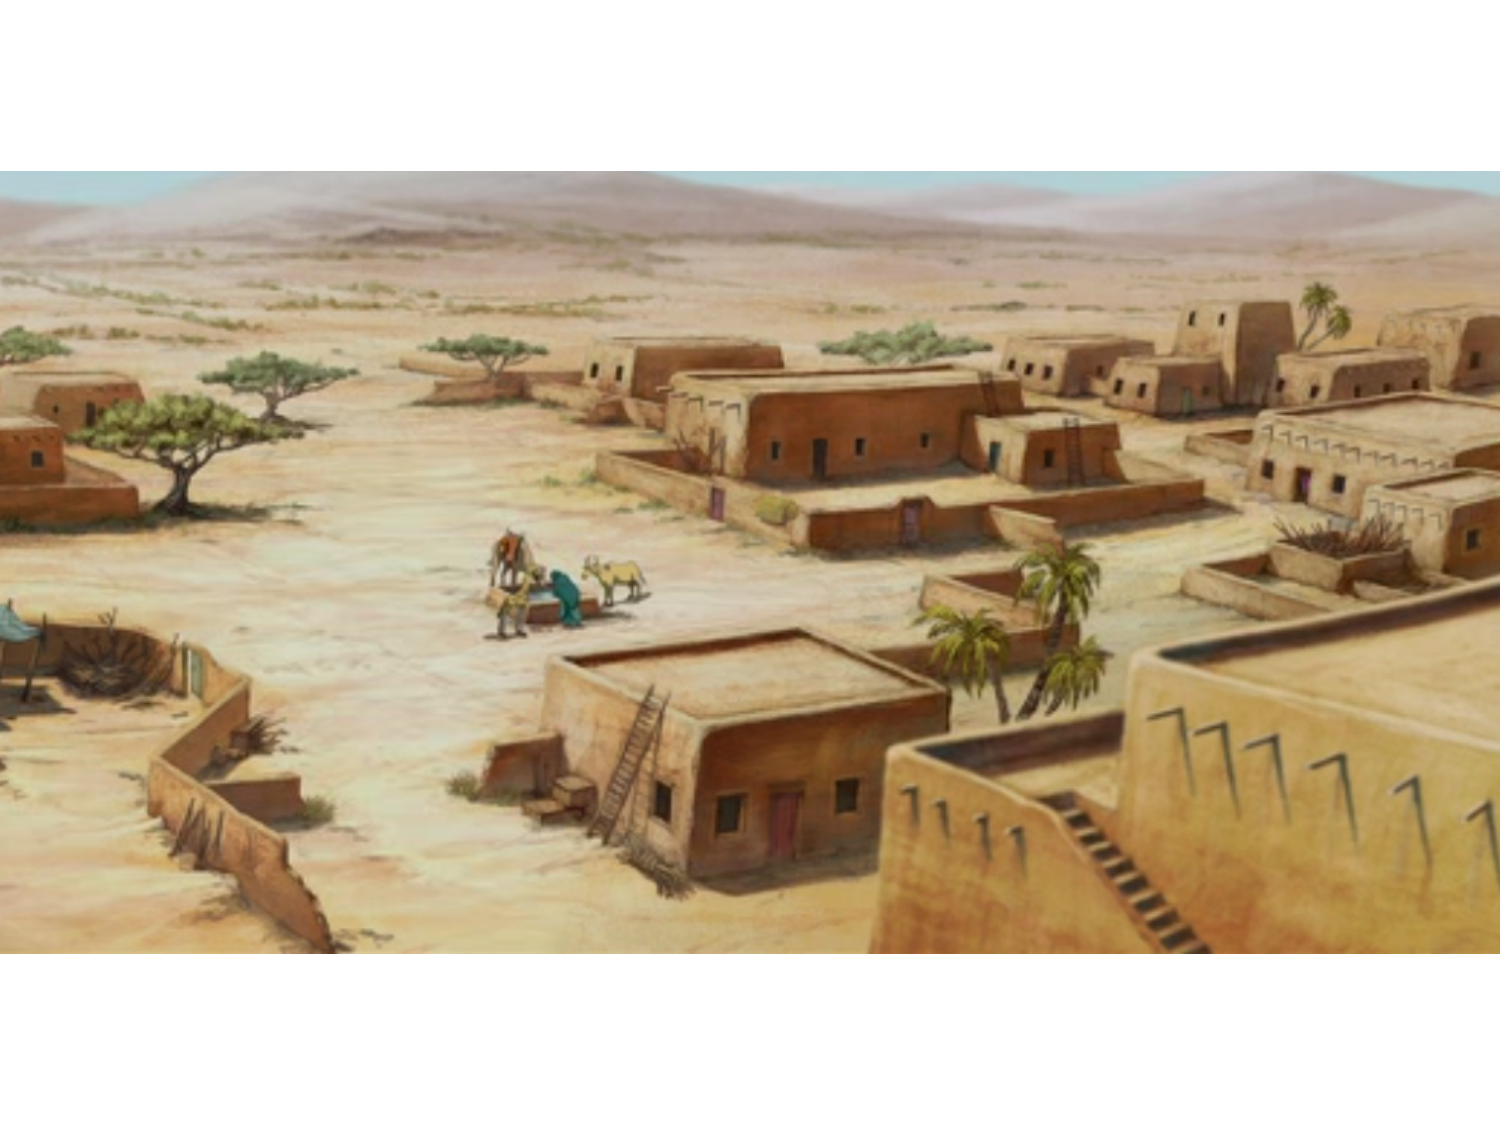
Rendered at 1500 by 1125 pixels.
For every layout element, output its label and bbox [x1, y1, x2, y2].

picture [0, 171, 1500, 954]
